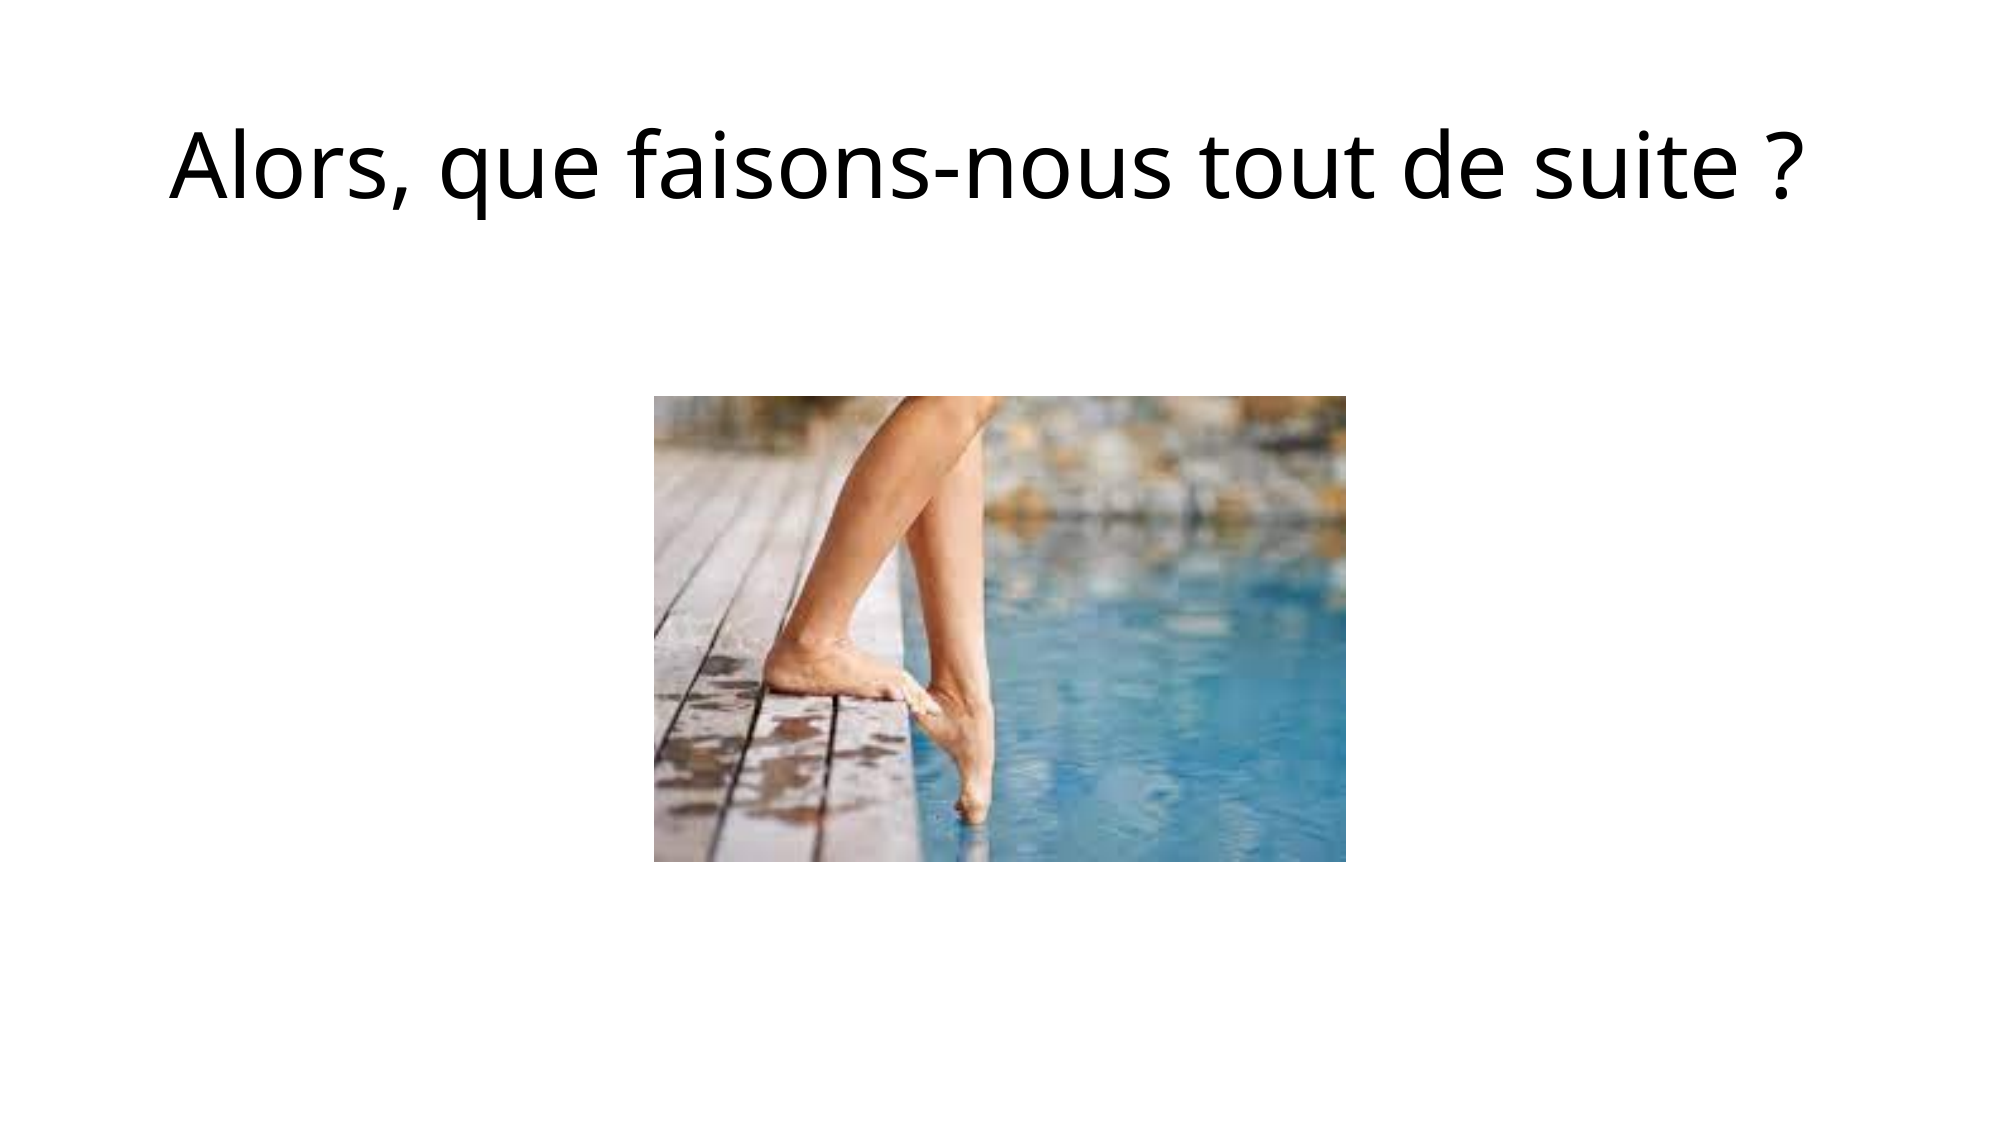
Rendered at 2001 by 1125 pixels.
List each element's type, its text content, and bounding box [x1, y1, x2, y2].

picture [654, 396, 1346, 862]
title Alors, que faisons-nous tout de suite ? [137, 59, 1863, 278]
